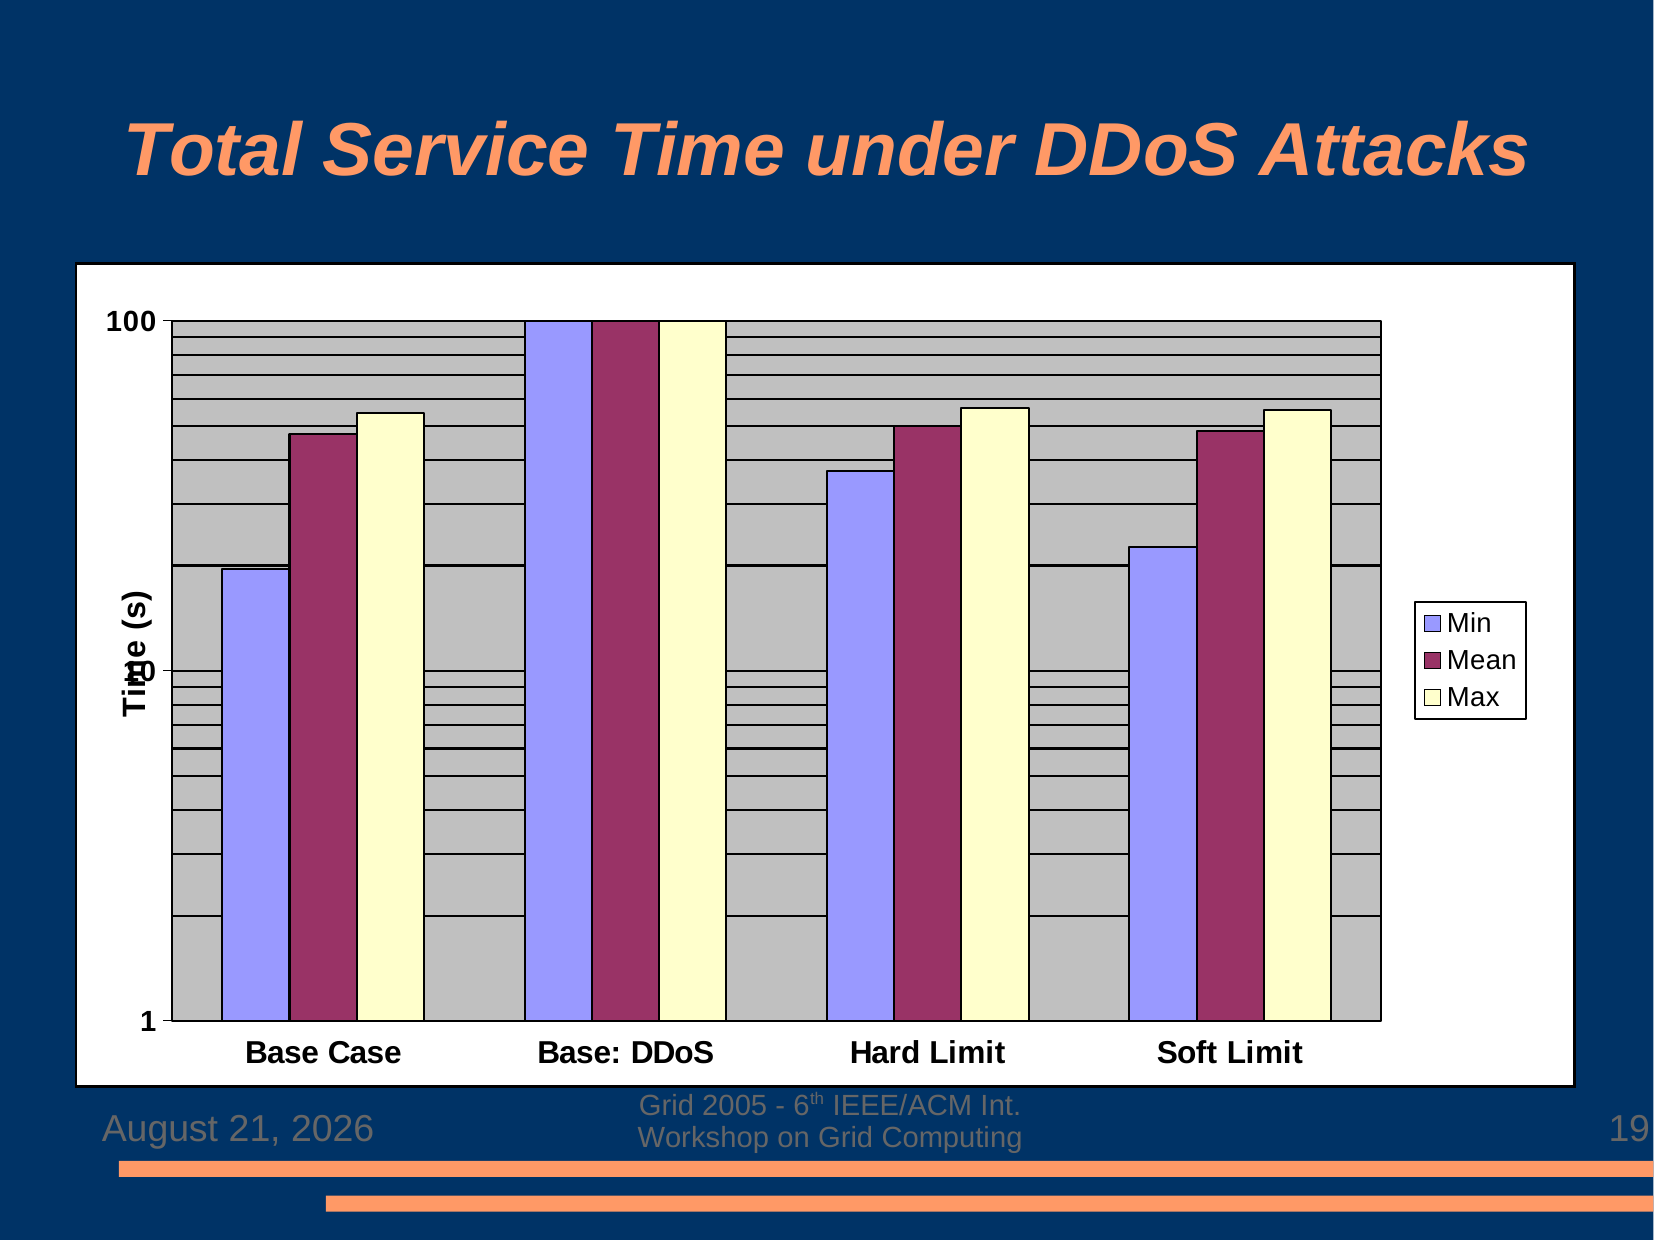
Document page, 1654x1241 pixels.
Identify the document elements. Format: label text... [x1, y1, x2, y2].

title Total Service Time under DDoS Attacks [121, 46, 1534, 254]
chart [75, 262, 1576, 1088]
